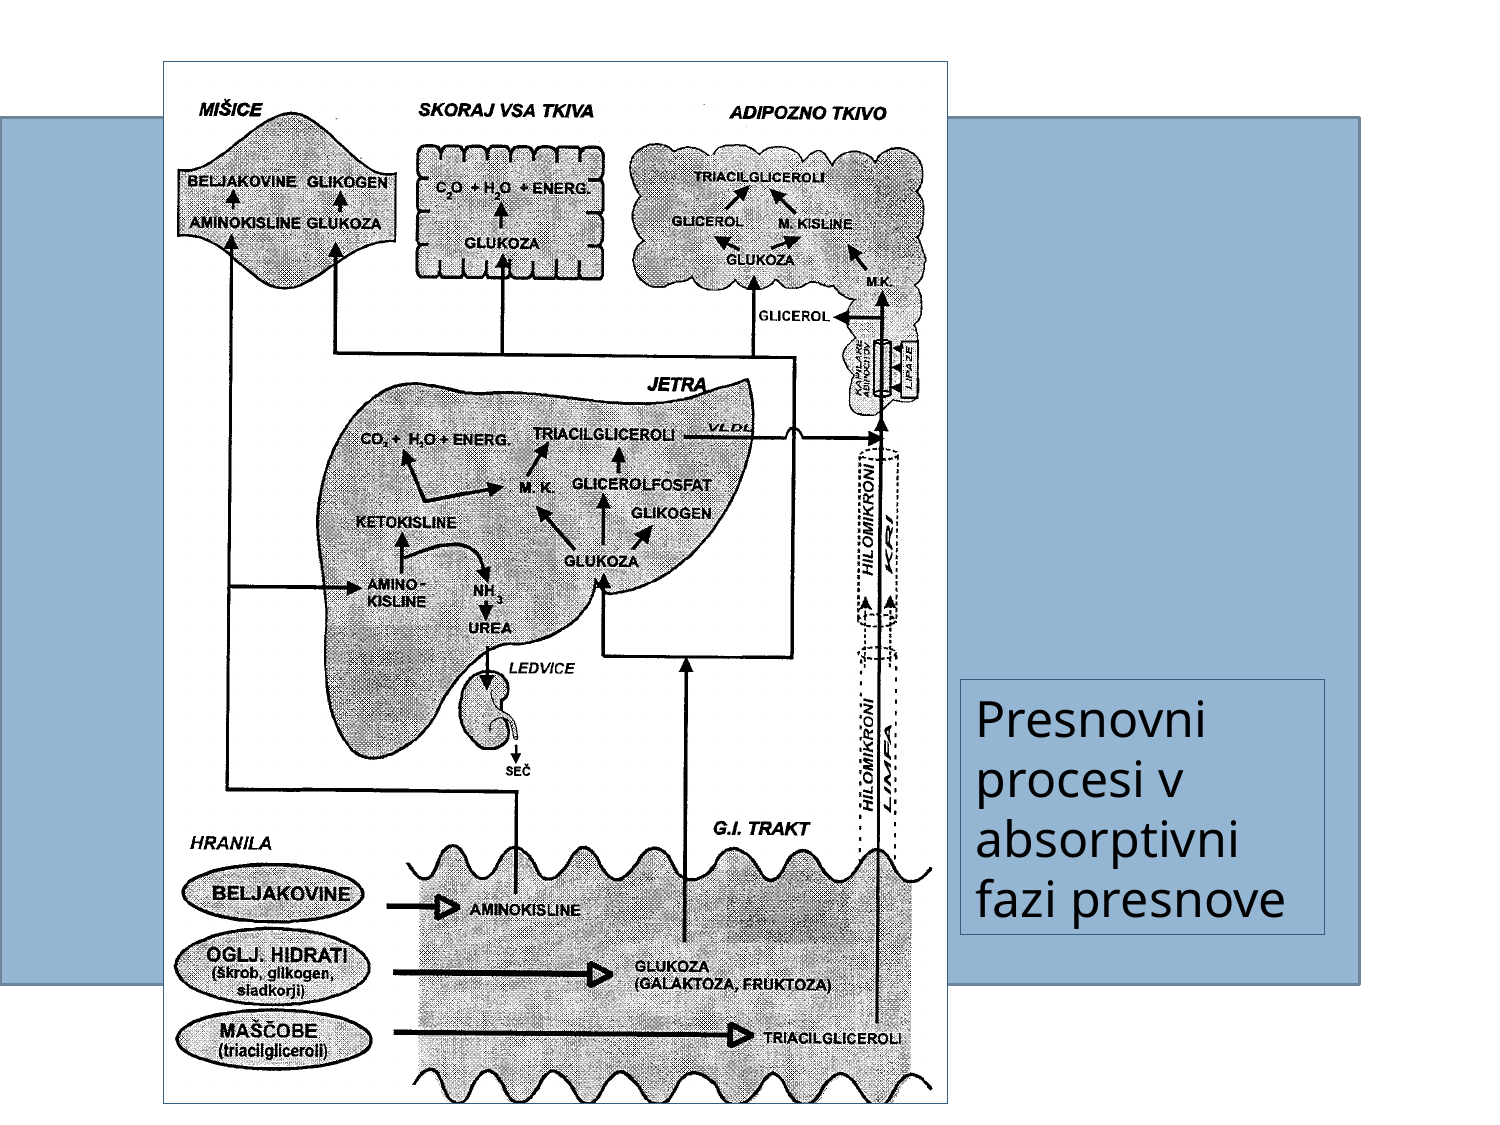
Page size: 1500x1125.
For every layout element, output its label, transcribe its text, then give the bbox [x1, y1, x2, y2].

text_box [0, 117, 163, 985]
picture [164, 62, 947, 1103]
text_box [948, 117, 1360, 985]
text_box Presnovni procesi v absorptivni fazi presnove [960, 679, 1325, 935]
